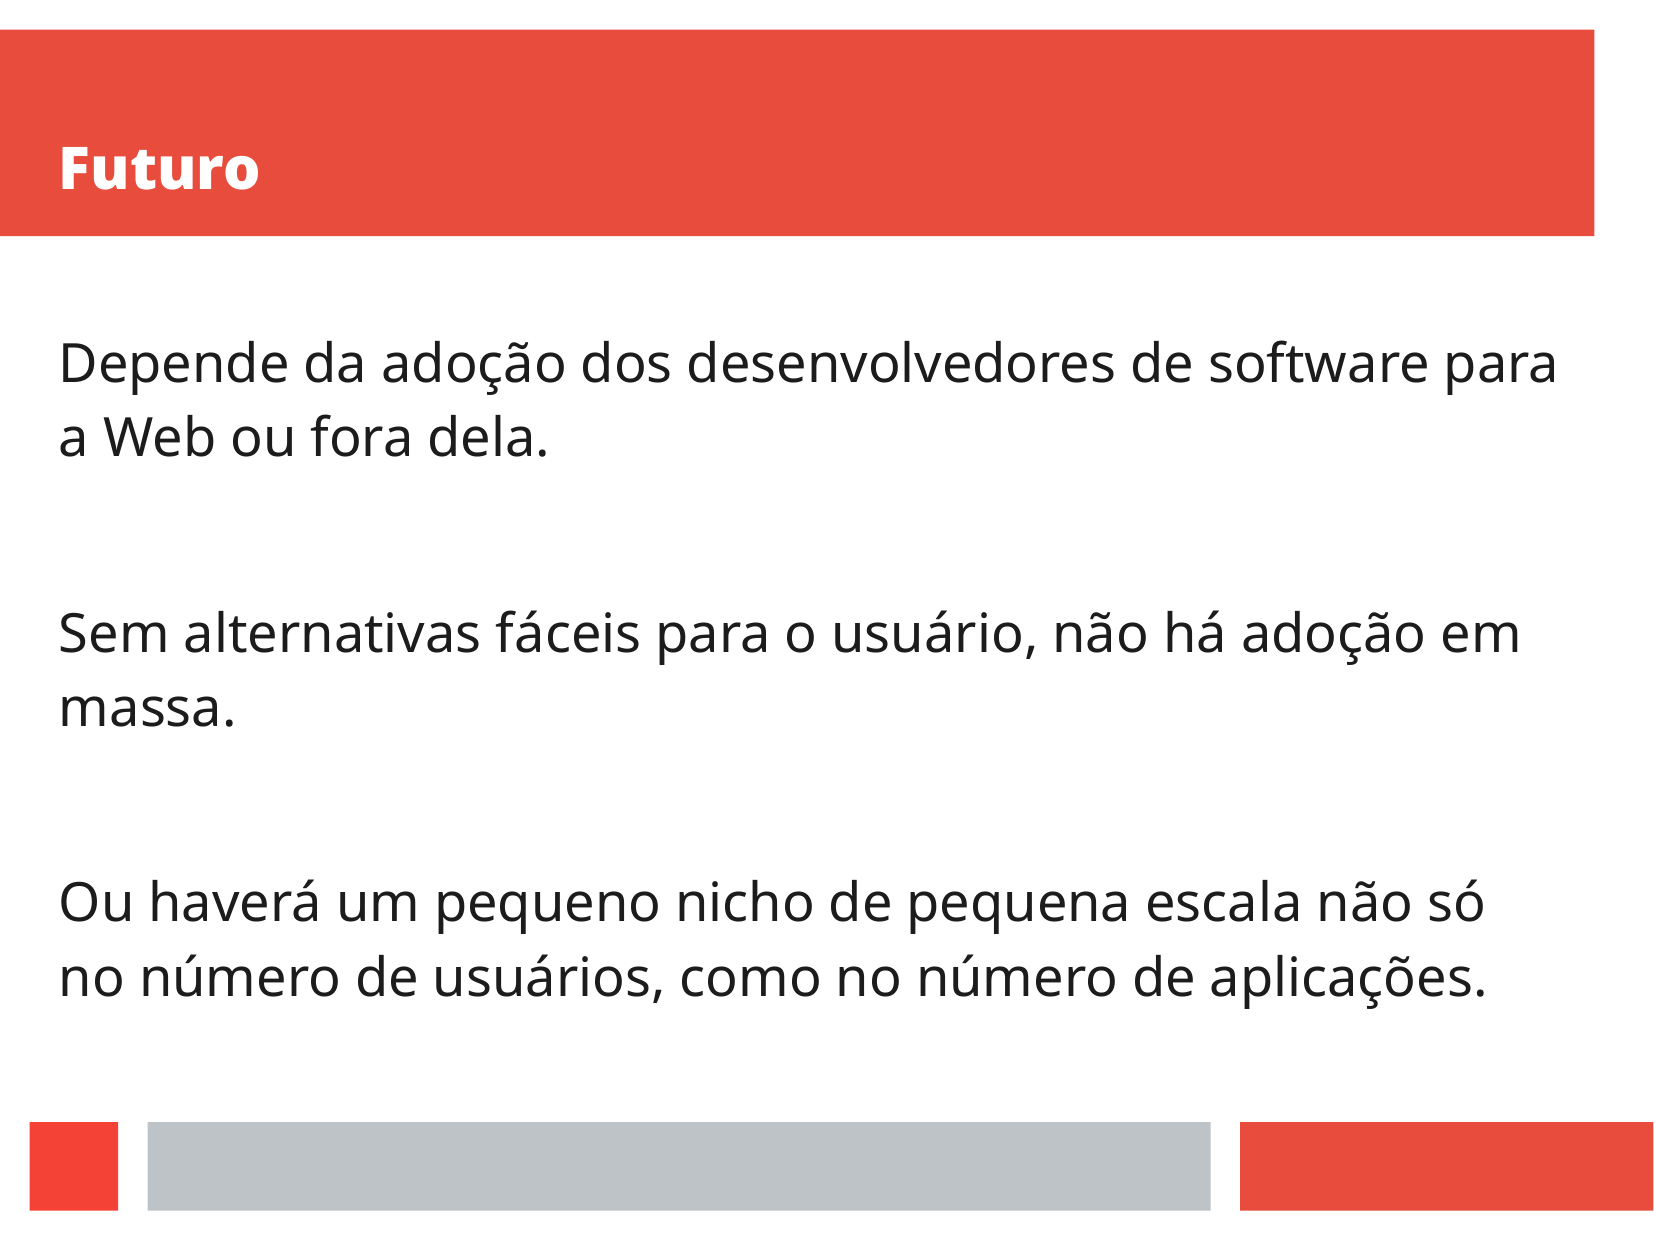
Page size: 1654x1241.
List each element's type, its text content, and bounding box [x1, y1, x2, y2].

list Depende da adoção dos desenvolvedores de software para a Web ou fora dela. Sem alternativas fáceis para o usuário, não há adoção em massa. Ou haverá um pequeno nicho de pequena escala não só no número de usuários, como no número de aplicações. [59, 324, 1565, 1093]
title Futuro [59, 59, 1595, 207]
